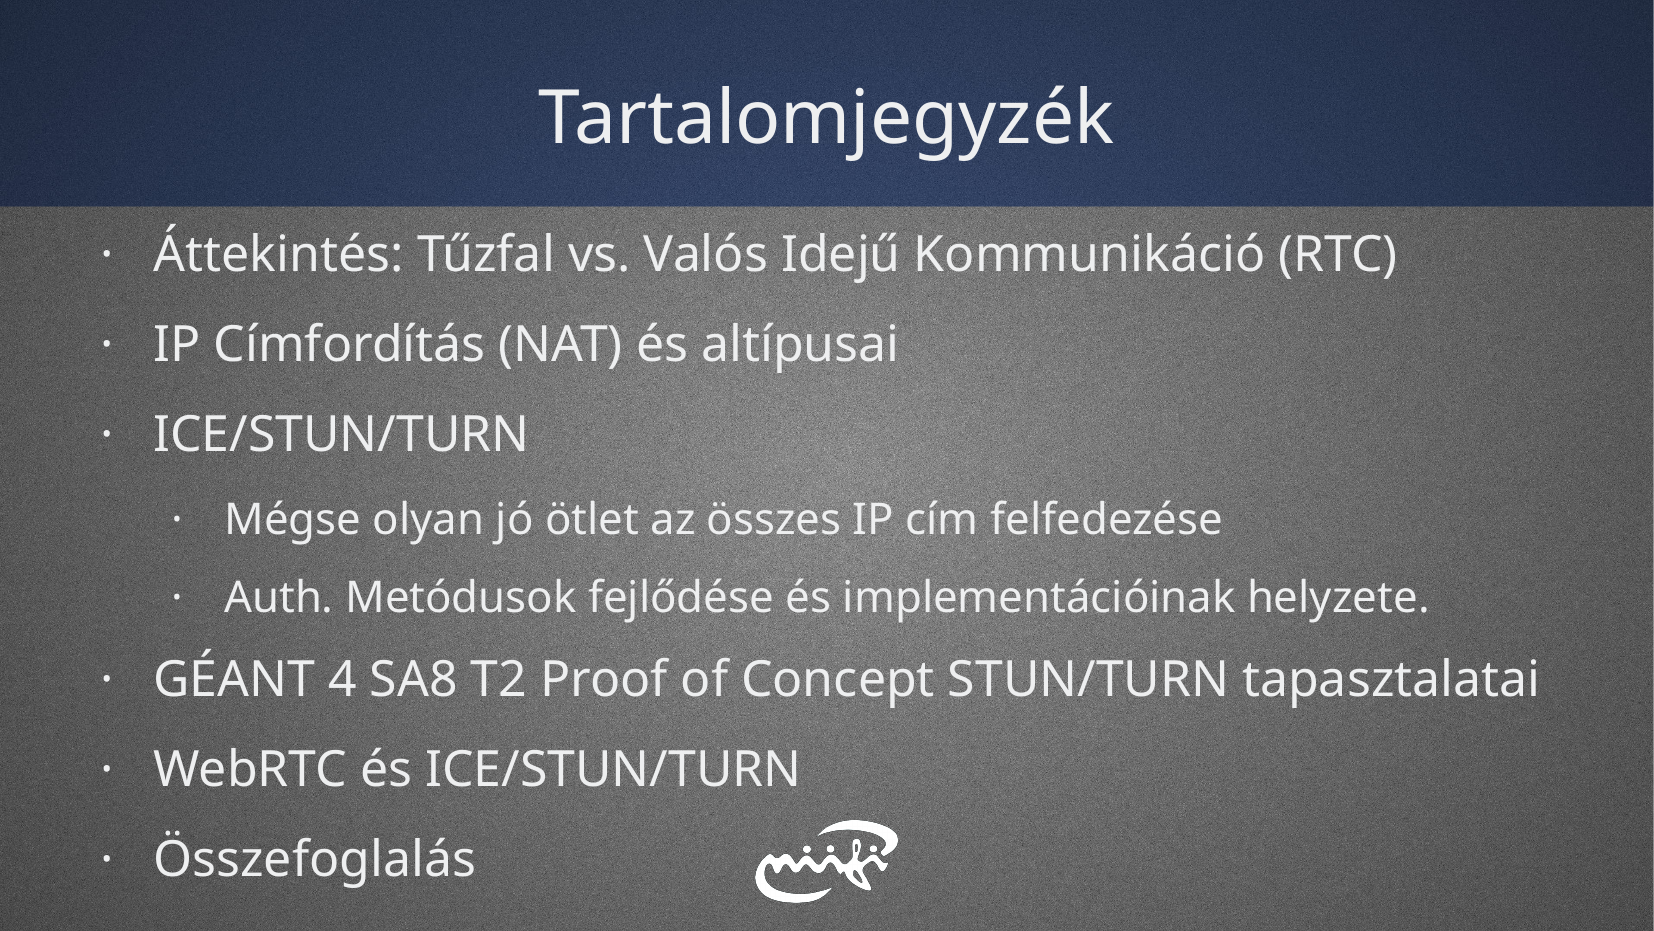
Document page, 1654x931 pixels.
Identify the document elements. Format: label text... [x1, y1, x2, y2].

title Tartalomjegyzék [82, 36, 1571, 193]
picture [0, 0, 1654, 931]
list Áttekintés: Tűzfal vs. Valós Idejű Kommunikáció (RTC) IP Címfordítás (NAT) és altípusai ICE/STUN/TURN Mégse olyan jó ötlet az összes IP cím felfedezése Auth. Metódusok fejlődése és implementációinak helyzete. GÉANT 4 SA8 T2 Proof of Concept STUN/TURN tapasztalatai WebRTC és ICE/STUN/TURN Összefoglalás [82, 217, 1571, 817]
